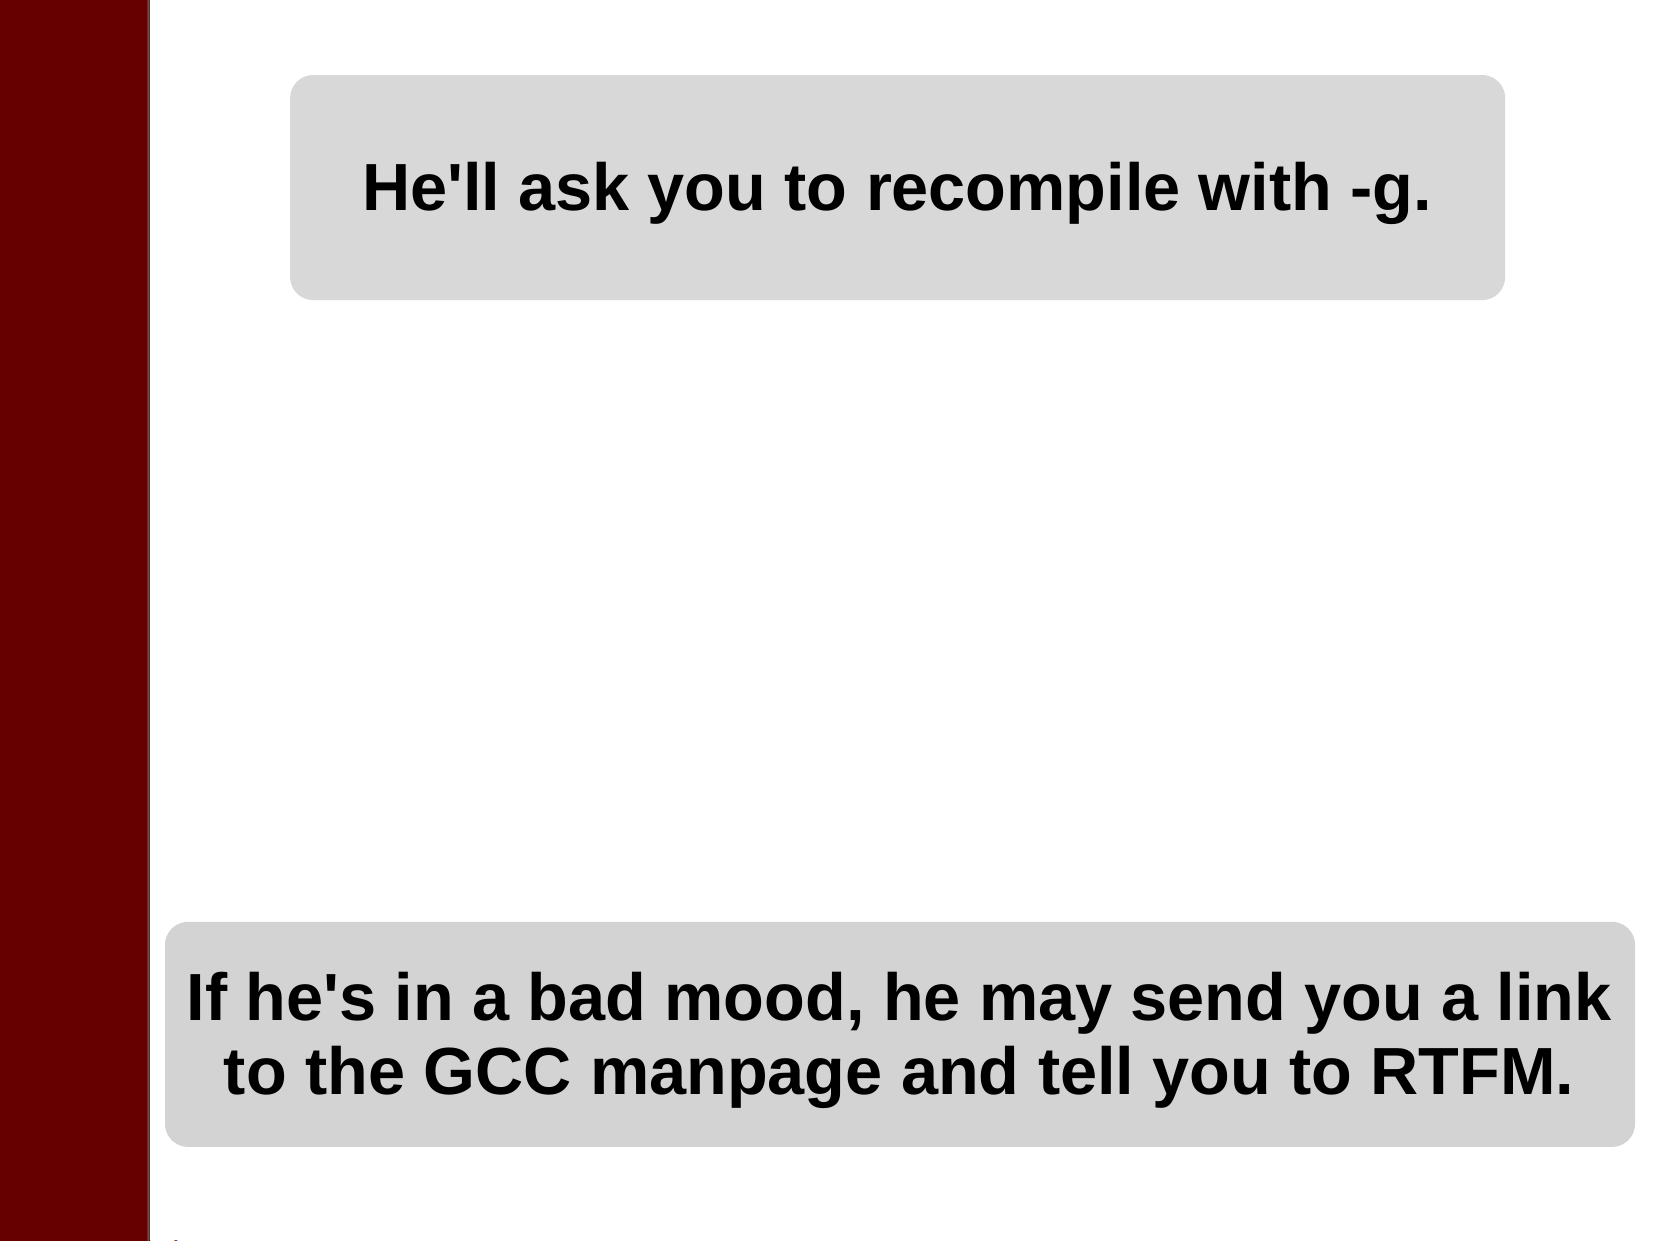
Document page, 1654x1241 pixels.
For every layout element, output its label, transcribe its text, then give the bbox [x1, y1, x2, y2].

text_box He'll ask you to recompile with -g. [290, 75, 1506, 301]
text_box If he's in a bad mood, he may send you a link to the GCC manpage and tell you to RTFM. [165, 921, 1636, 1147]
text_box [149, 0, 1654, 1241]
picture [0, 0, 149, 1241]
